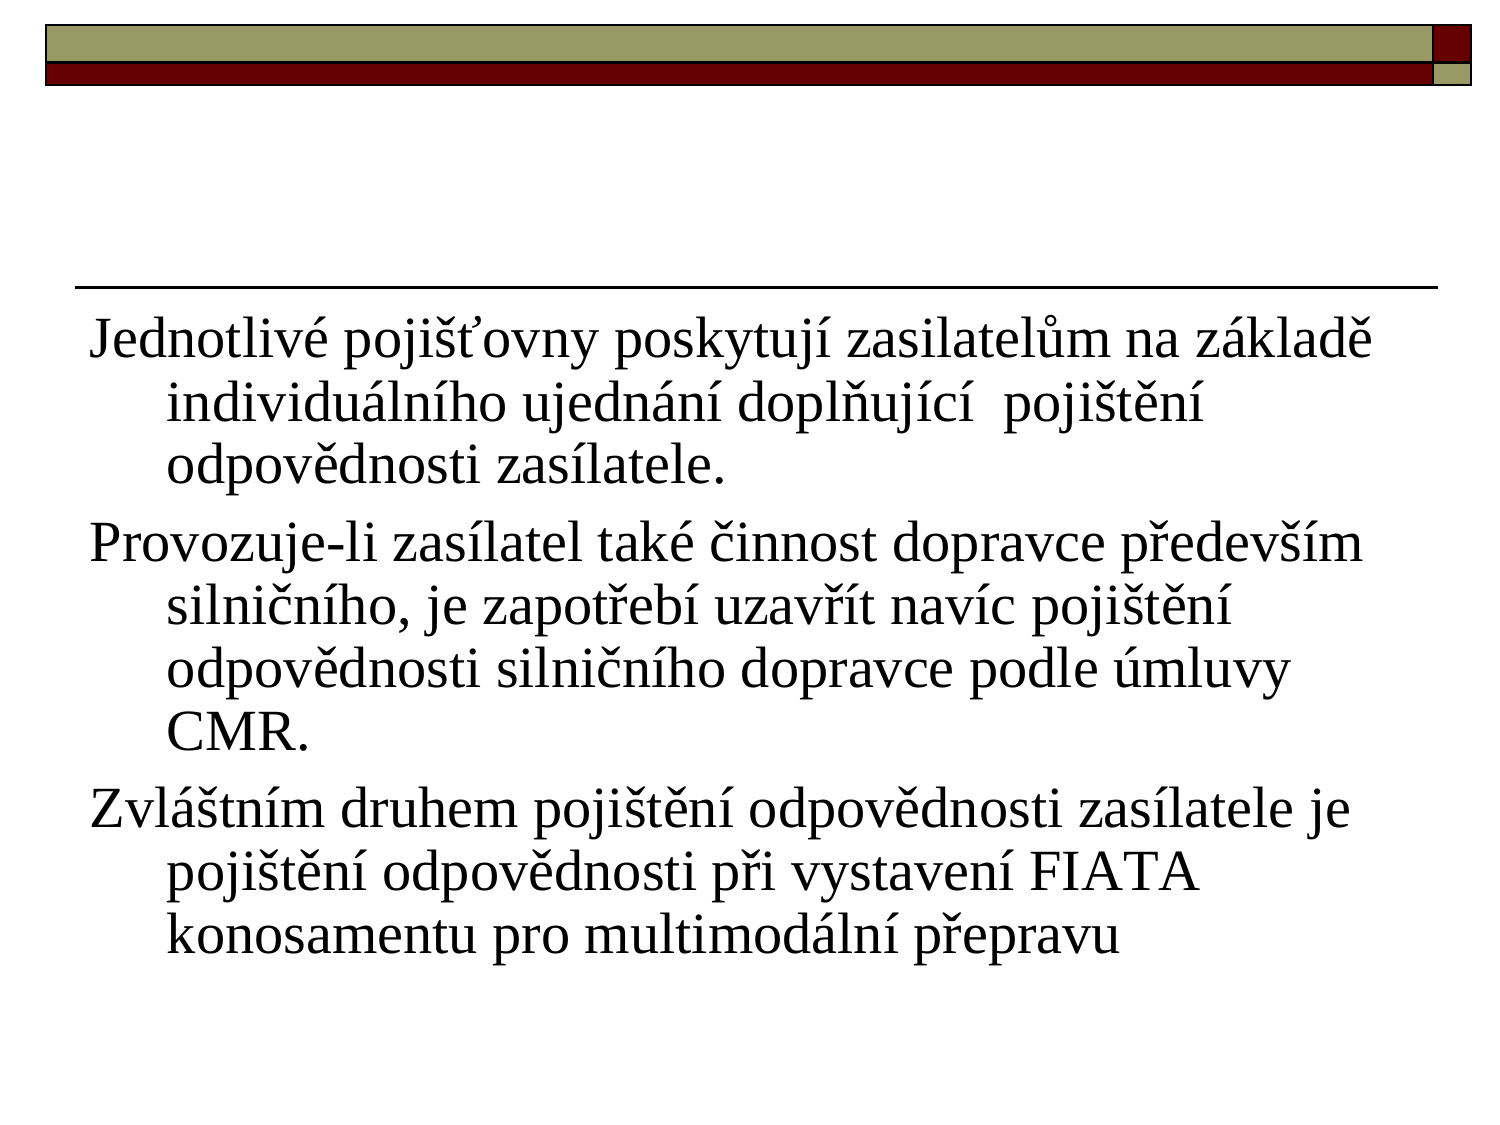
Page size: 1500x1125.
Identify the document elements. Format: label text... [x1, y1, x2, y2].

list Jednotlivé pojišťovny poskytují zasilatelům na základě individuálního ujednání doplňující pojištění odpovědnosti zasílatele. Provozuje-li zasílatel také činnost dopravce především silničního, je zapotřebí uzavřít navíc pojištění odpovědnosti silničního dopravce podle úmluvy CMR. Zvláštním druhem pojištění odpovědnosti zasílatele je pojištění odpovědnosti při vystavení FIATA konosamentu pro multimodální přepravu [75, 299, 1426, 1006]
